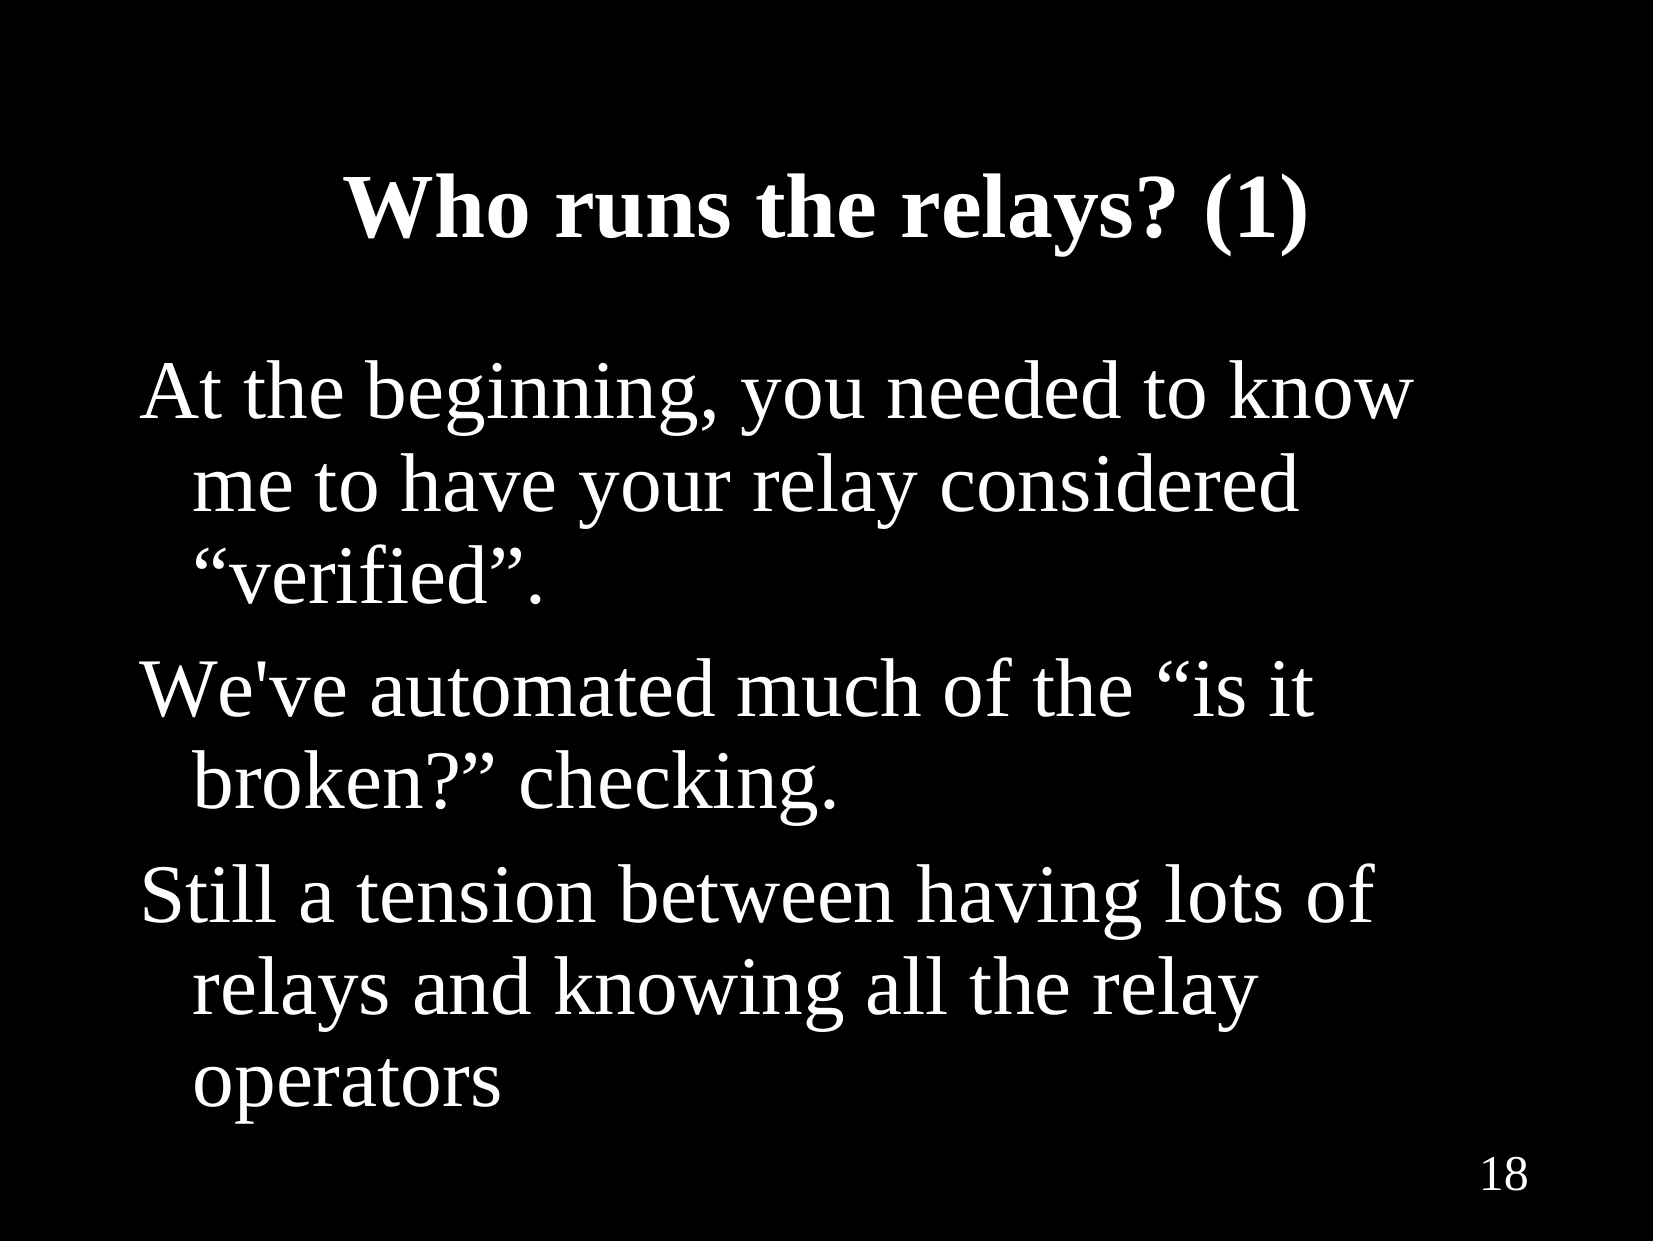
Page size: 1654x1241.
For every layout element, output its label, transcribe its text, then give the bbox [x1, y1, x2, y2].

title Who runs the relays? (1) [121, 102, 1534, 311]
list At the beginning, you needed to know me to have your relay considered “verified”. We've automated much of the “is it broken?” checking. Still a tension between having lots of relays and knowing all the relay operators [121, 344, 1534, 1127]
